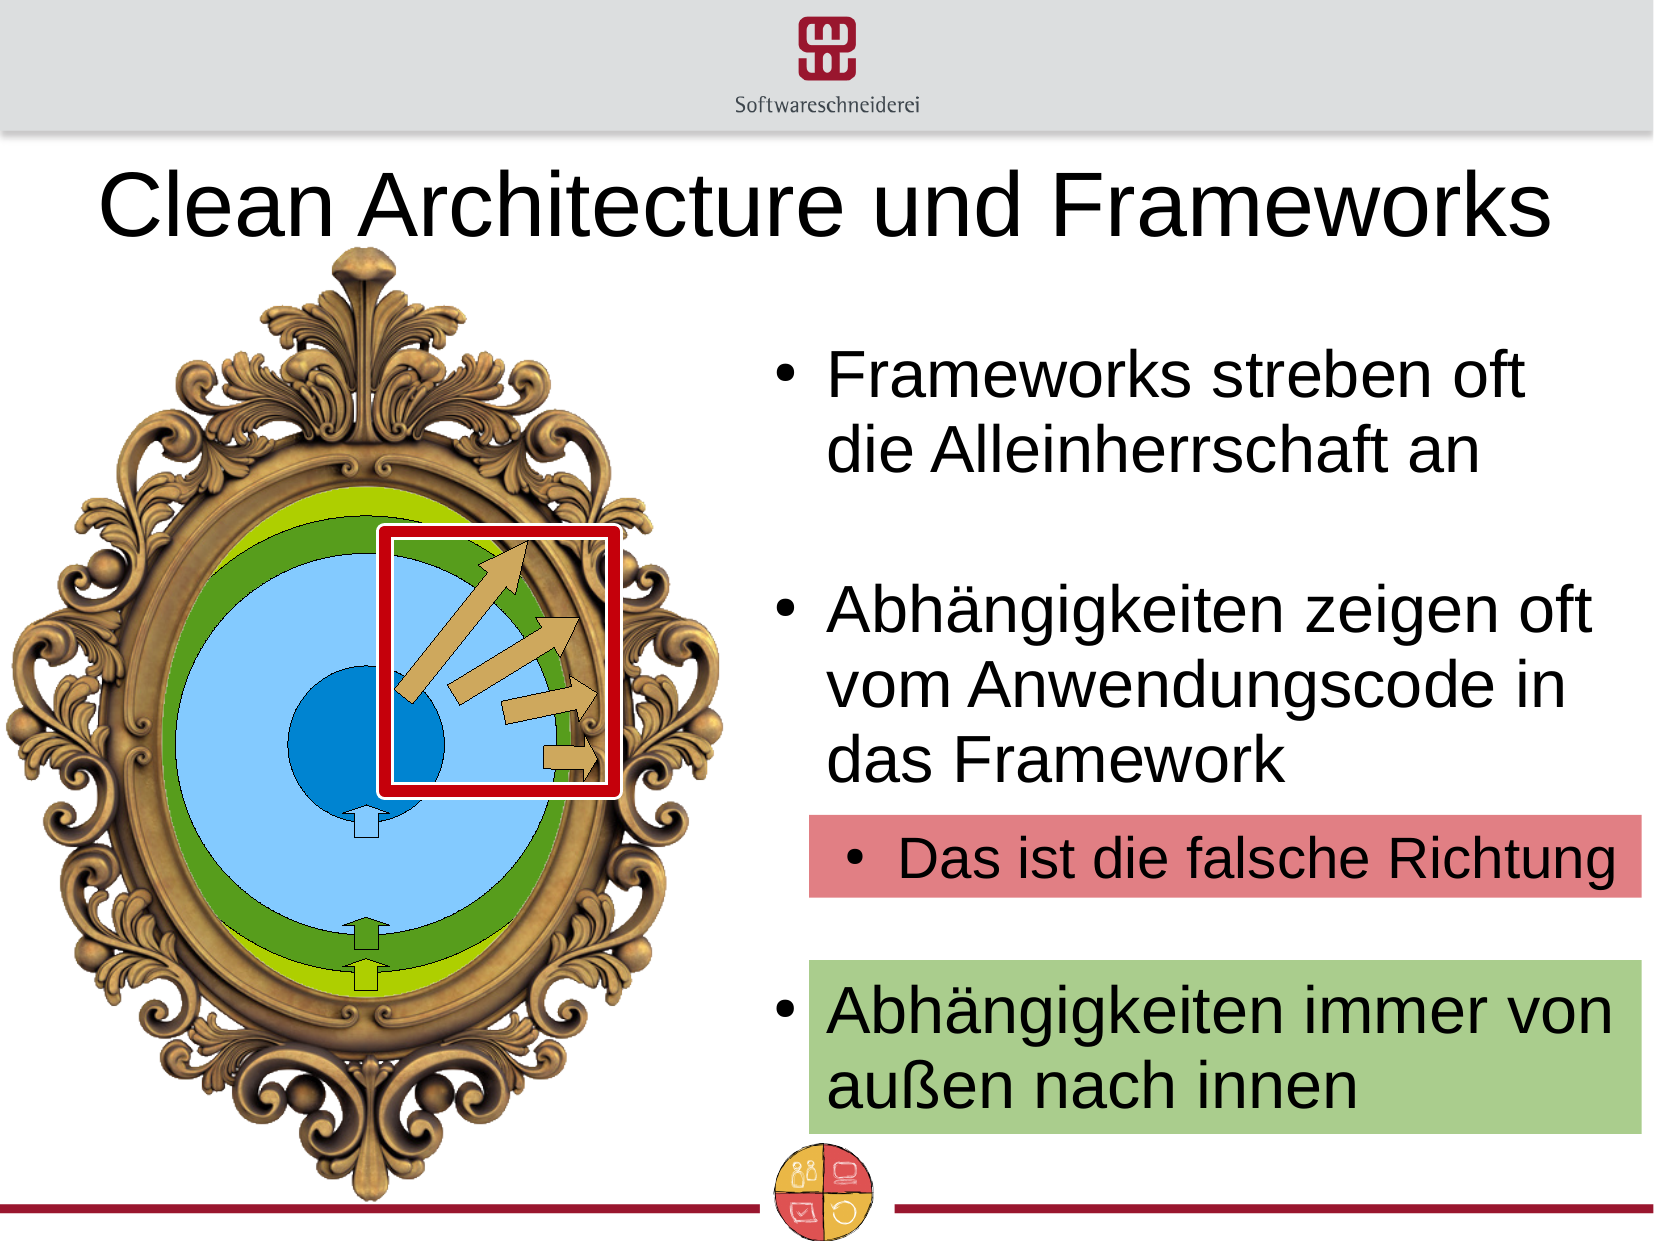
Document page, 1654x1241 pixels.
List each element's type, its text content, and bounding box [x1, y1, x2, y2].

title Clean Architecture und Frameworks [82, 147, 1571, 257]
text_box [394, 540, 529, 704]
picture [0, 0, 1654, 1241]
text_box [809, 976, 1642, 1134]
text_box [543, 734, 598, 782]
text_box [501, 674, 598, 725]
list Frameworks streben oft die Alleinherrschaft an [776, 337, 1630, 497]
text_box [447, 617, 580, 706]
list Abhängigkeiten immer von außen nach innen [776, 976, 1630, 1127]
list Abhängigkeiten zeigen oft vom Anwendungscode in das Framework Das ist die falsche Richtung [776, 572, 1654, 976]
